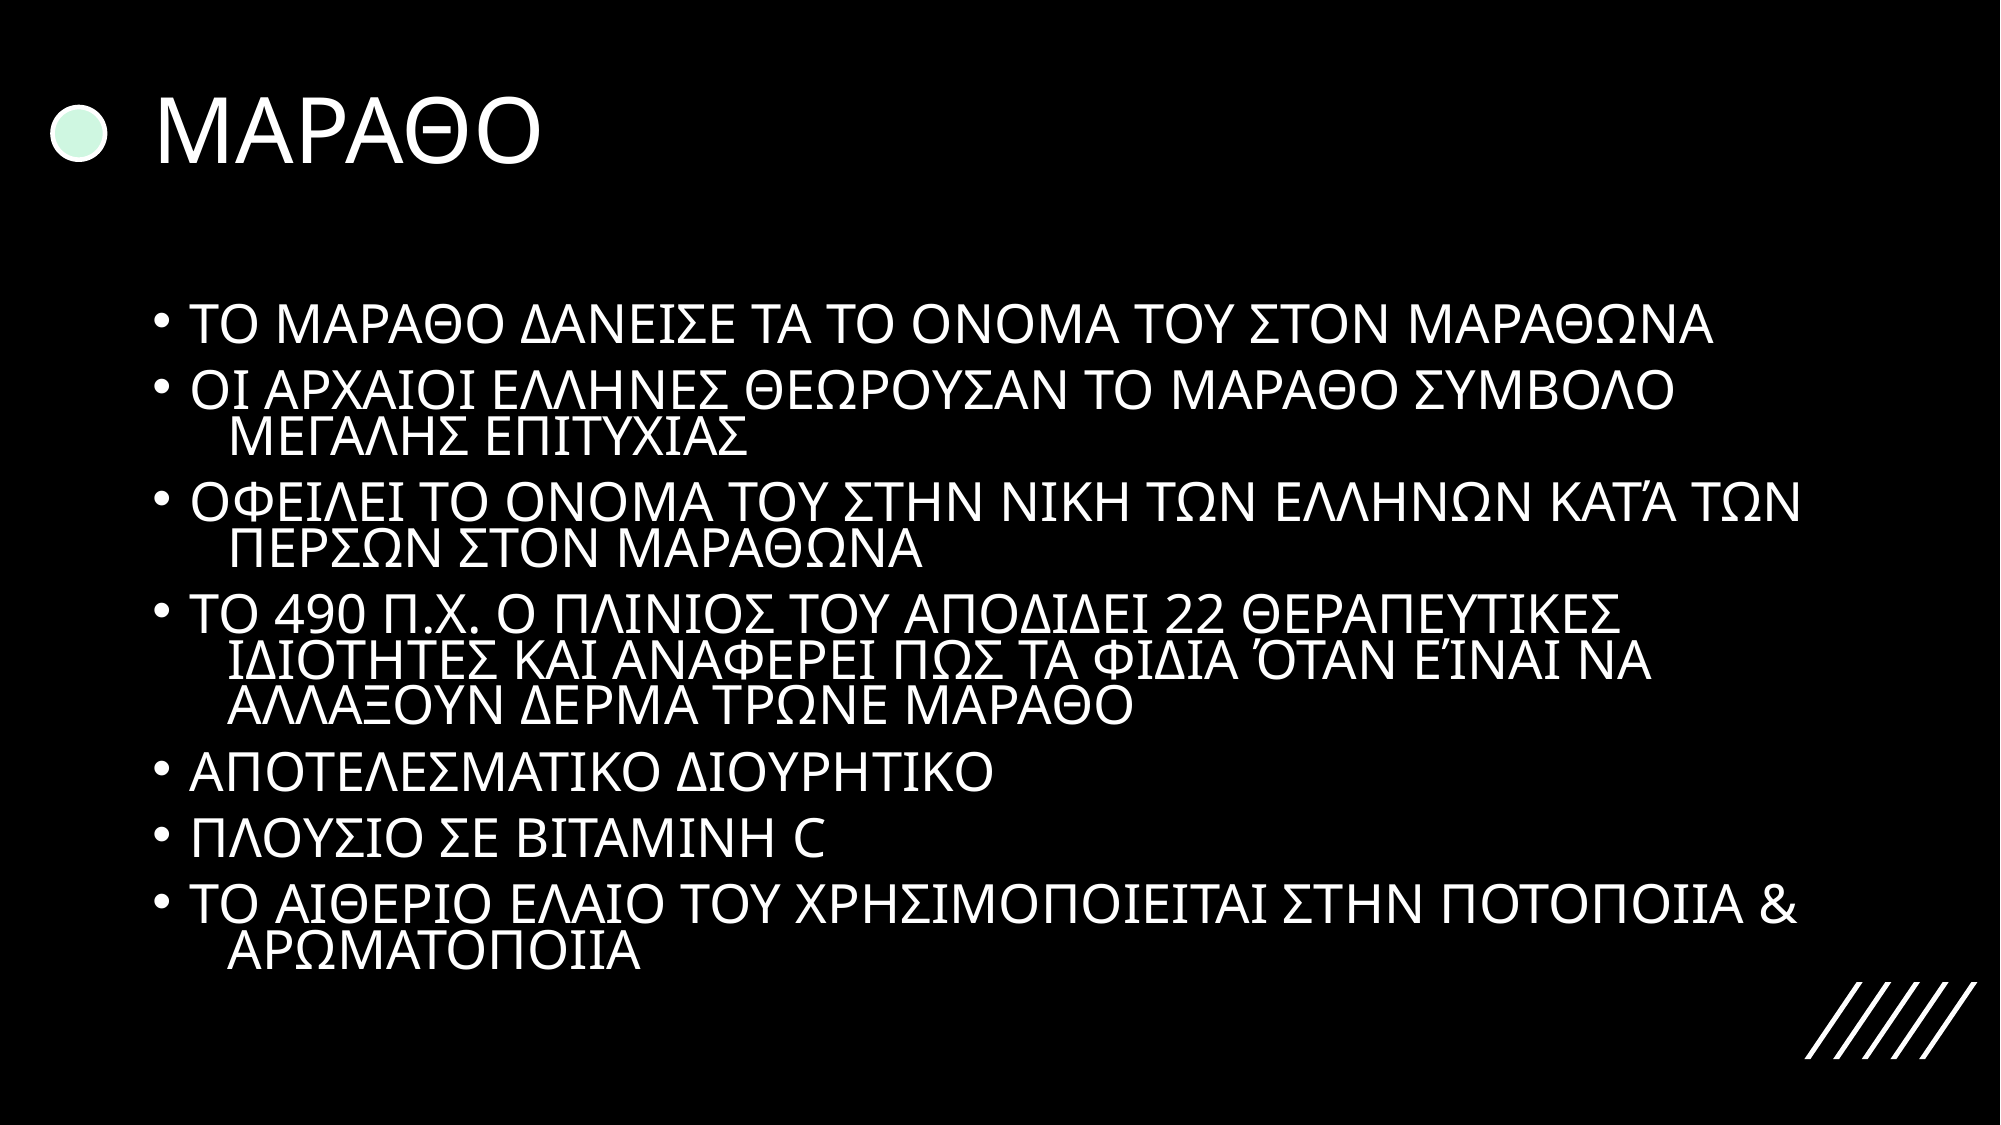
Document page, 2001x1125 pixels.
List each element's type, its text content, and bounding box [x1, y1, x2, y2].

list ΤΟ ΜΑΡΑΘΟ ΔΑΝΕΙΣΕ ΤΑ ΤΟ ΟΝΟΜΑ ΤΟΥ ΣΤΟΝ ΜΑΡΑΘΩΝΑ ΟΙ ΑΡΧΑΙΟΙ ΕΛΛΗΝΕΣ ΘΕΩΡΟΥΣΑΝ ΤΟ ΜΑΡΑΘΟ ΣΥΜΒΟΛΟ ΜΕΓΑΛΗΣ ΕΠΙΤΥΧΙΑΣ ΟΦΕΙΛΕΙ ΤΟ ΟΝΟΜΑ ΤΟΥ ΣΤΗΝ ΝΙΚΗ ΤΩΝ ΕΛΛΗΝΩΝ ΚΑΤΆ ΤΩΝ ΠΕΡΣΩΝ ΣΤΟΝ ΜΑΡΑΘΩΝΑ ΤΟ 490 Π.Χ. Ο ΠΛΙΝΙΟΣ ΤΟΥ ΑΠΟΔΙΔΕΙ 22 ΘΕΡΑΠΕΥΤΙΚΕΣ ΙΔΙΟΤΗΤΕΣ ΚΑΙ ΑΝΑΦΕΡΕΙ ΠΩΣ ΤΑ ΦΙΔΙΑ ΌΤΑΝ ΕΊΝΑΙ ΝΑ ΑΛΛΑΞΟΥΝ ΔΕΡΜΑ ΤΡΩΝΕ ΜΑΡΑΘΟ ΑΠΟΤΕΛΕΣΜΑΤΙΚΟ ΔΙΟΥΡΗΤΙΚΟ ΠΛΟΥΣΙΟ ΣΕ ΒΙΤΑΜΙΝΗ C TO ΑΙΘΕΡΙΟ ΕΛΑΙΟ ΤΟΥ ΧΡΗΣΙΜΟΠΟΙΕΙΤΑΙ ΣΤΗΝ ΠΟΤΟΠΟΙΙΑ & ΑΡΩΜΑΤΟΠΟΙΙΑ [137, 299, 1863, 1014]
title ΜΑΡΑΘΟ [137, 59, 772, 208]
